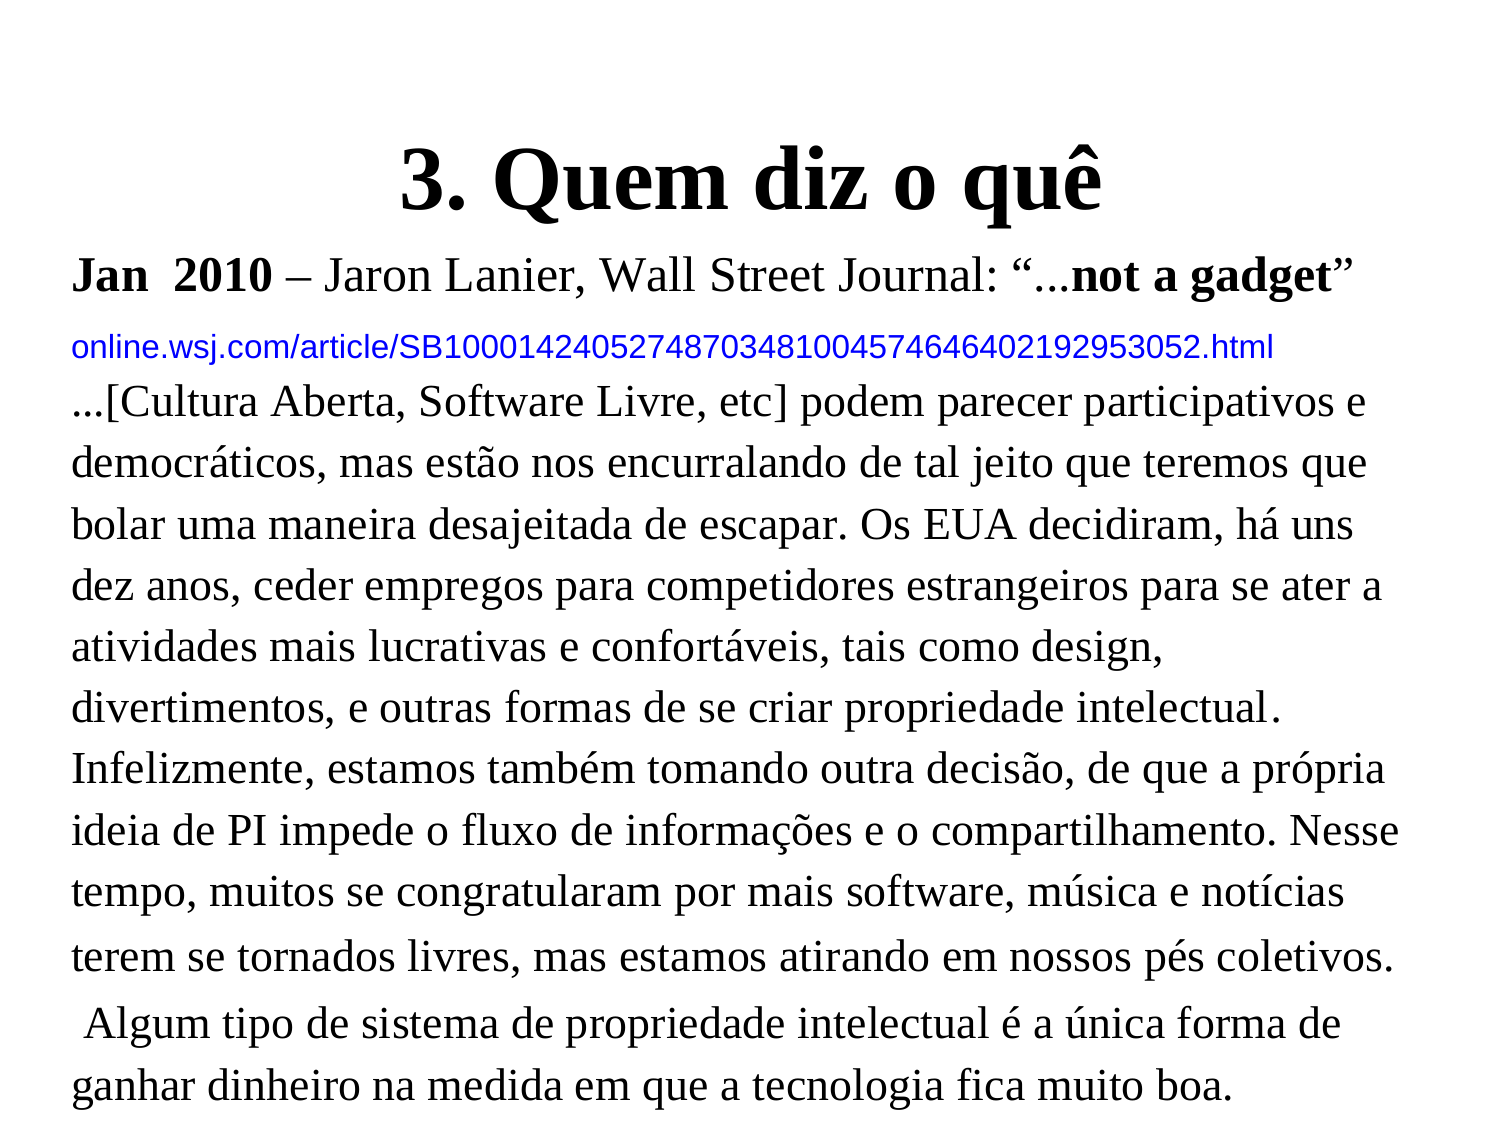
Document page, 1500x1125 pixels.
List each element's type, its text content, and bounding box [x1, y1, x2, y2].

title 3. Quem diz o quê [87, 52, 1416, 228]
text_box Jan 2010 – Jaron Lanier, Wall Street Journal: “...not a gadget” online.wsj.com/article/SB10001424052748703481004574646402192953052.html ...[Cultura Aberta, Software Livre, etc] podem parecer participativos e democráticos, mas estão nos encurralando de tal jeito que teremos que bolar uma maneira desajeitada de escapar. Os EUA decidiram, há uns dez anos, ceder empregos para competidores estrangeiros para se ater a atividades mais lucrativas e confortáveis, tais como design, divertimentos, e outras formas de se criar propriedade intelectual. Infelizmente, estamos também tomando outra decisão, de que a própria ideia de PI impede o fluxo de informações e o compartilhamento. Nesse tempo, muitos se congratularam por mais software, música e notícias terem se tornados livres, mas estamos atirando em nossos pés coletivos. Algum tipo de sistema de propriedade intelectual é a única forma de ganhar dinheiro na medida em que a tecnologia fica muito boa. [55, 228, 1433, 1119]
